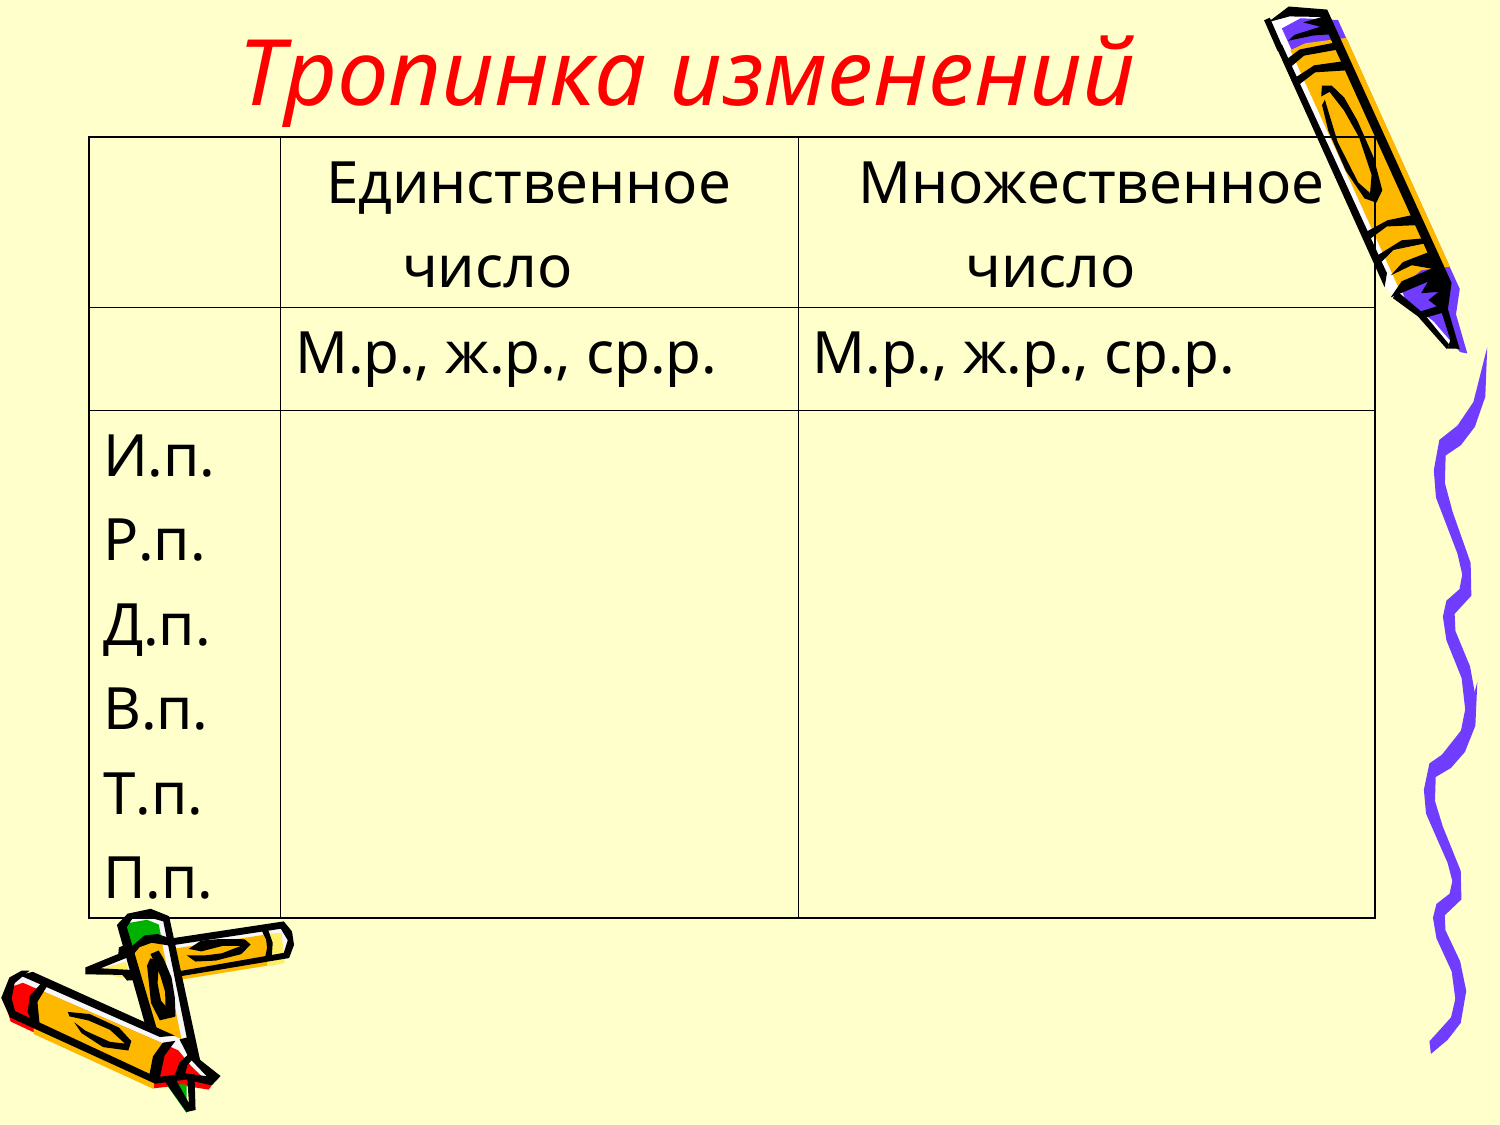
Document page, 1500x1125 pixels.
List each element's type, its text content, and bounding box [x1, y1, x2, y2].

title Тропинка изменений [123, 0, 1251, 132]
table_header Единственное число [281, 138, 798, 307]
table_cell И.п. Р.п. Д.п. В.п. Т.п. П.п. [90, 411, 280, 917]
table_header Множественное число [799, 138, 1374, 307]
table_cell М.р., ж.р., ср.р. [281, 308, 798, 410]
table_cell М.р., ж.р., ср.р. [799, 308, 1374, 410]
table_cell [90, 308, 280, 410]
table_cell [281, 411, 798, 917]
table_cell [799, 411, 1374, 917]
table_header [90, 138, 280, 307]
